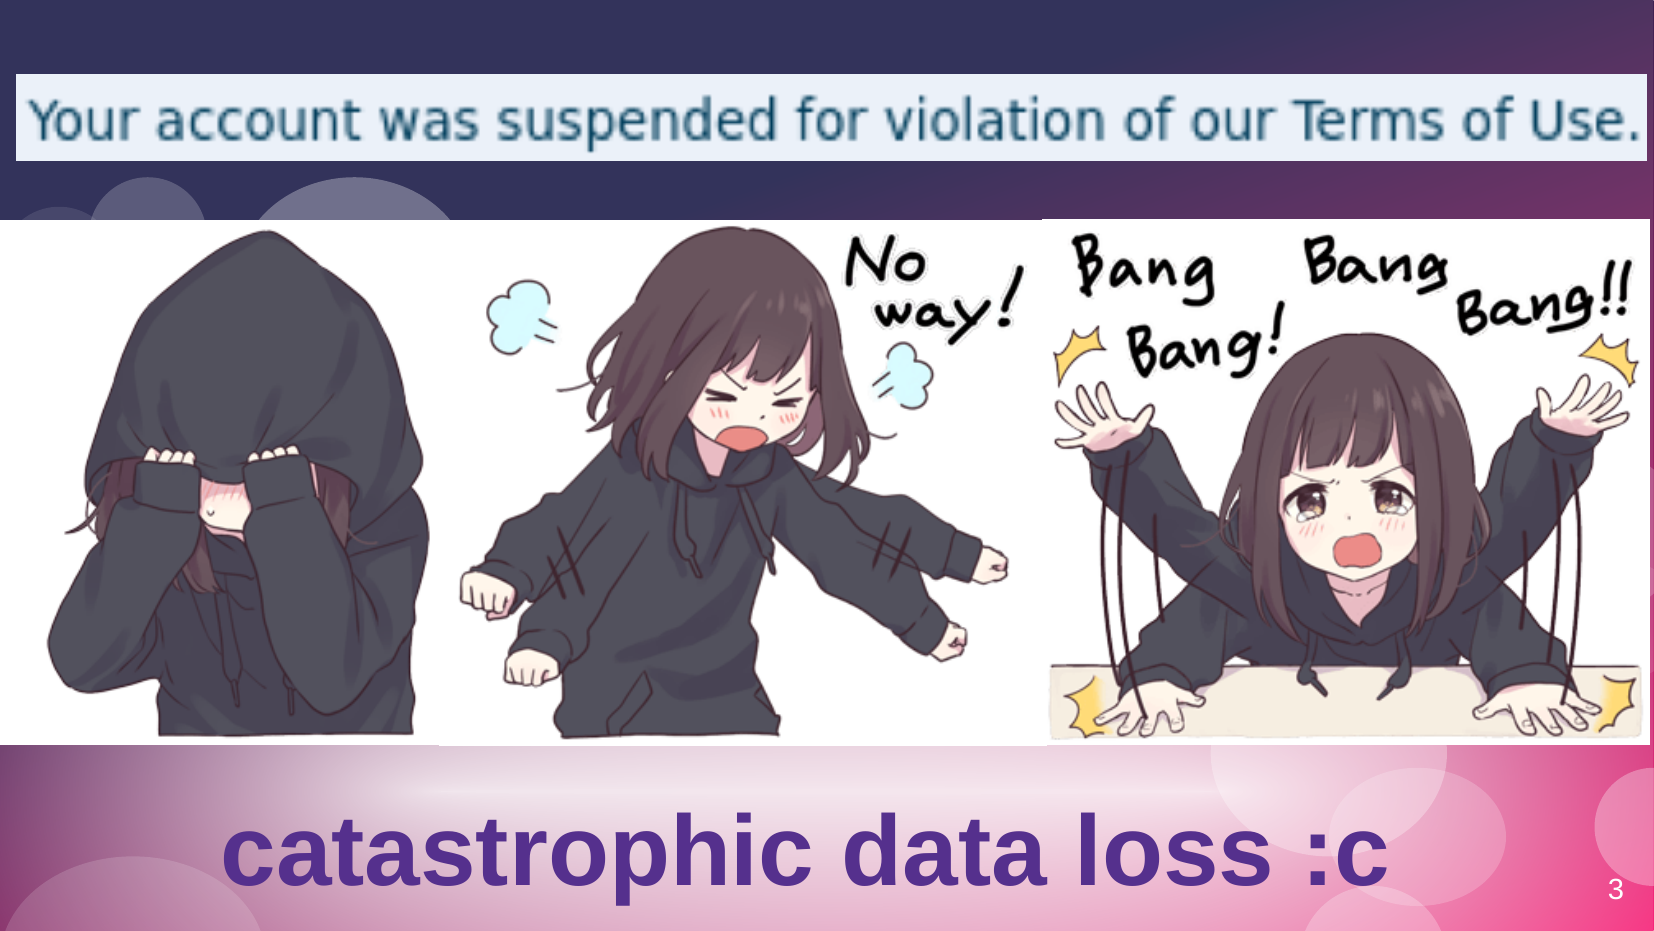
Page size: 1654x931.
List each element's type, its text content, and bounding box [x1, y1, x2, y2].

text_box catastrophic data loss :c [37, 787, 1576, 915]
picture [16, 74, 1647, 161]
picture [0, 219, 1650, 746]
